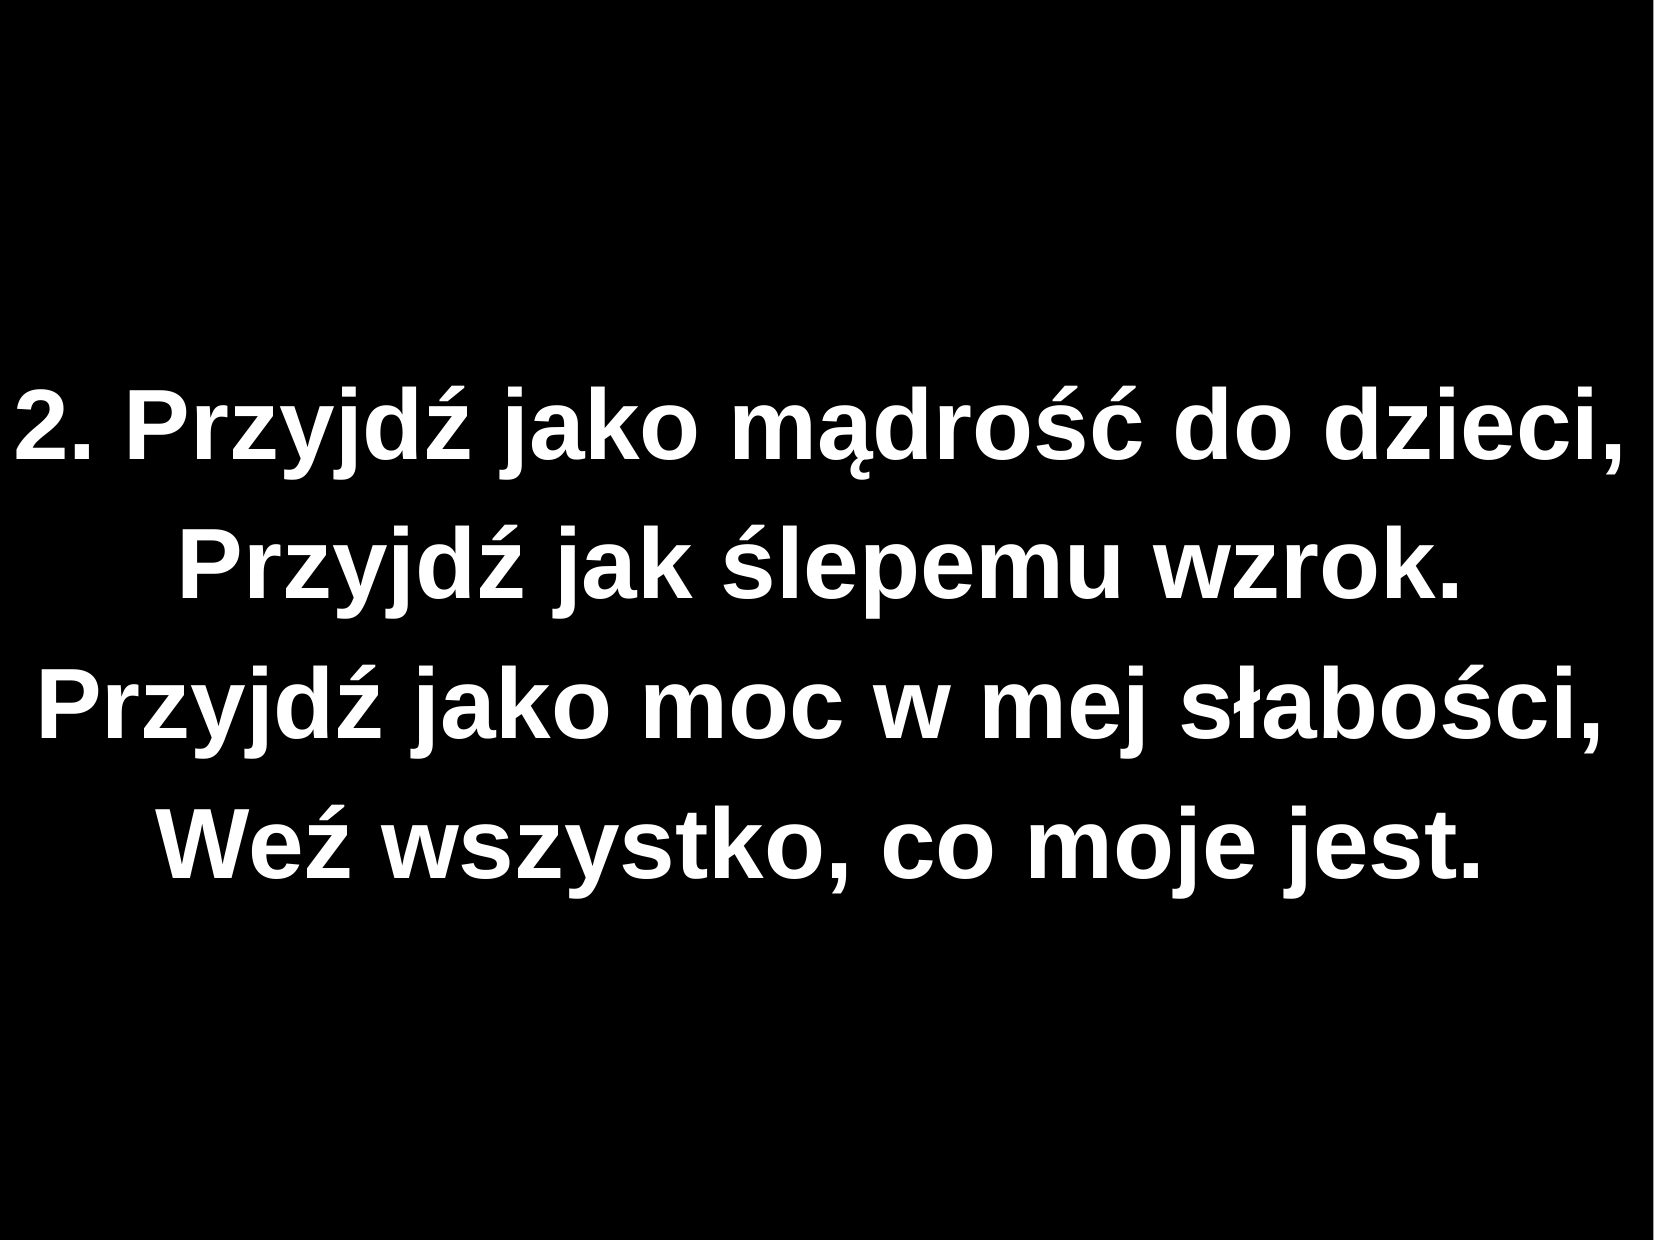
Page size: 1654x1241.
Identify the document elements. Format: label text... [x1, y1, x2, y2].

subtitle 2. Przyjdź jako mądrość do dzieci, Przyjdź jak ślepemu wzrok. Przyjdź jako moc w mej słabości, Weź wszystko, co moje jest. [0, 0, 1642, 1241]
